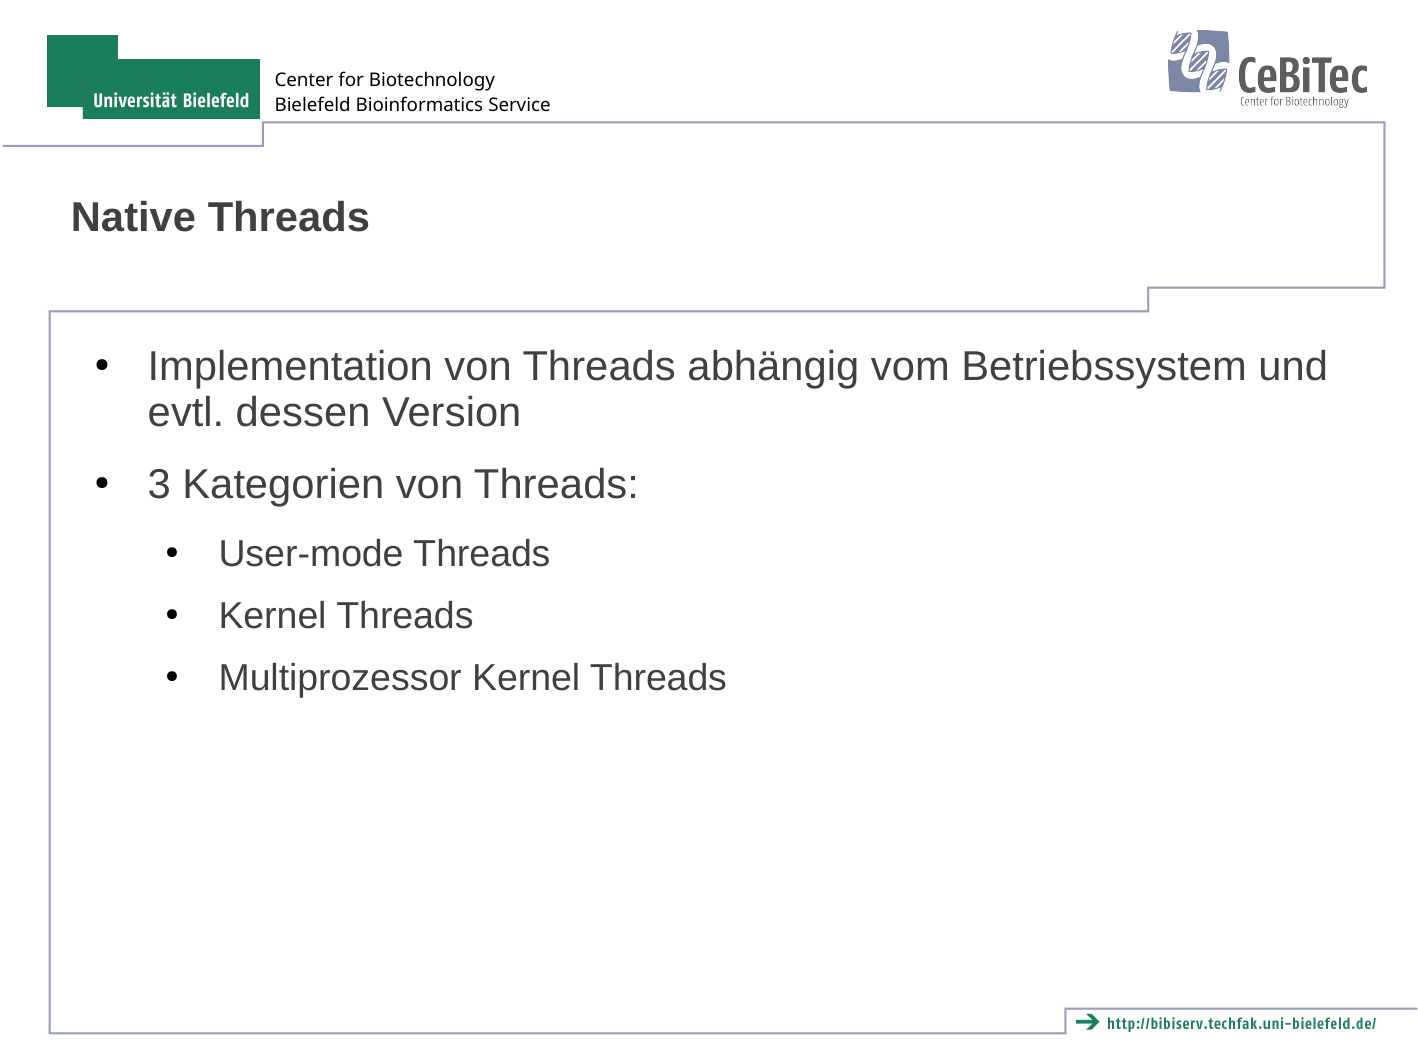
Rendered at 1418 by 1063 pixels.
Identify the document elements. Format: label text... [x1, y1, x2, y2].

list Implementation von Threads abhängig vom Betriebssystem und evtl. dessen Version 3 Kategorien von Threads: User-mode Threads Kernel Threads Multiprozessor Kernel Threads [76, 342, 1375, 942]
title Native Threads [70, 159, 1359, 275]
picture [2, 3, 1418, 1063]
